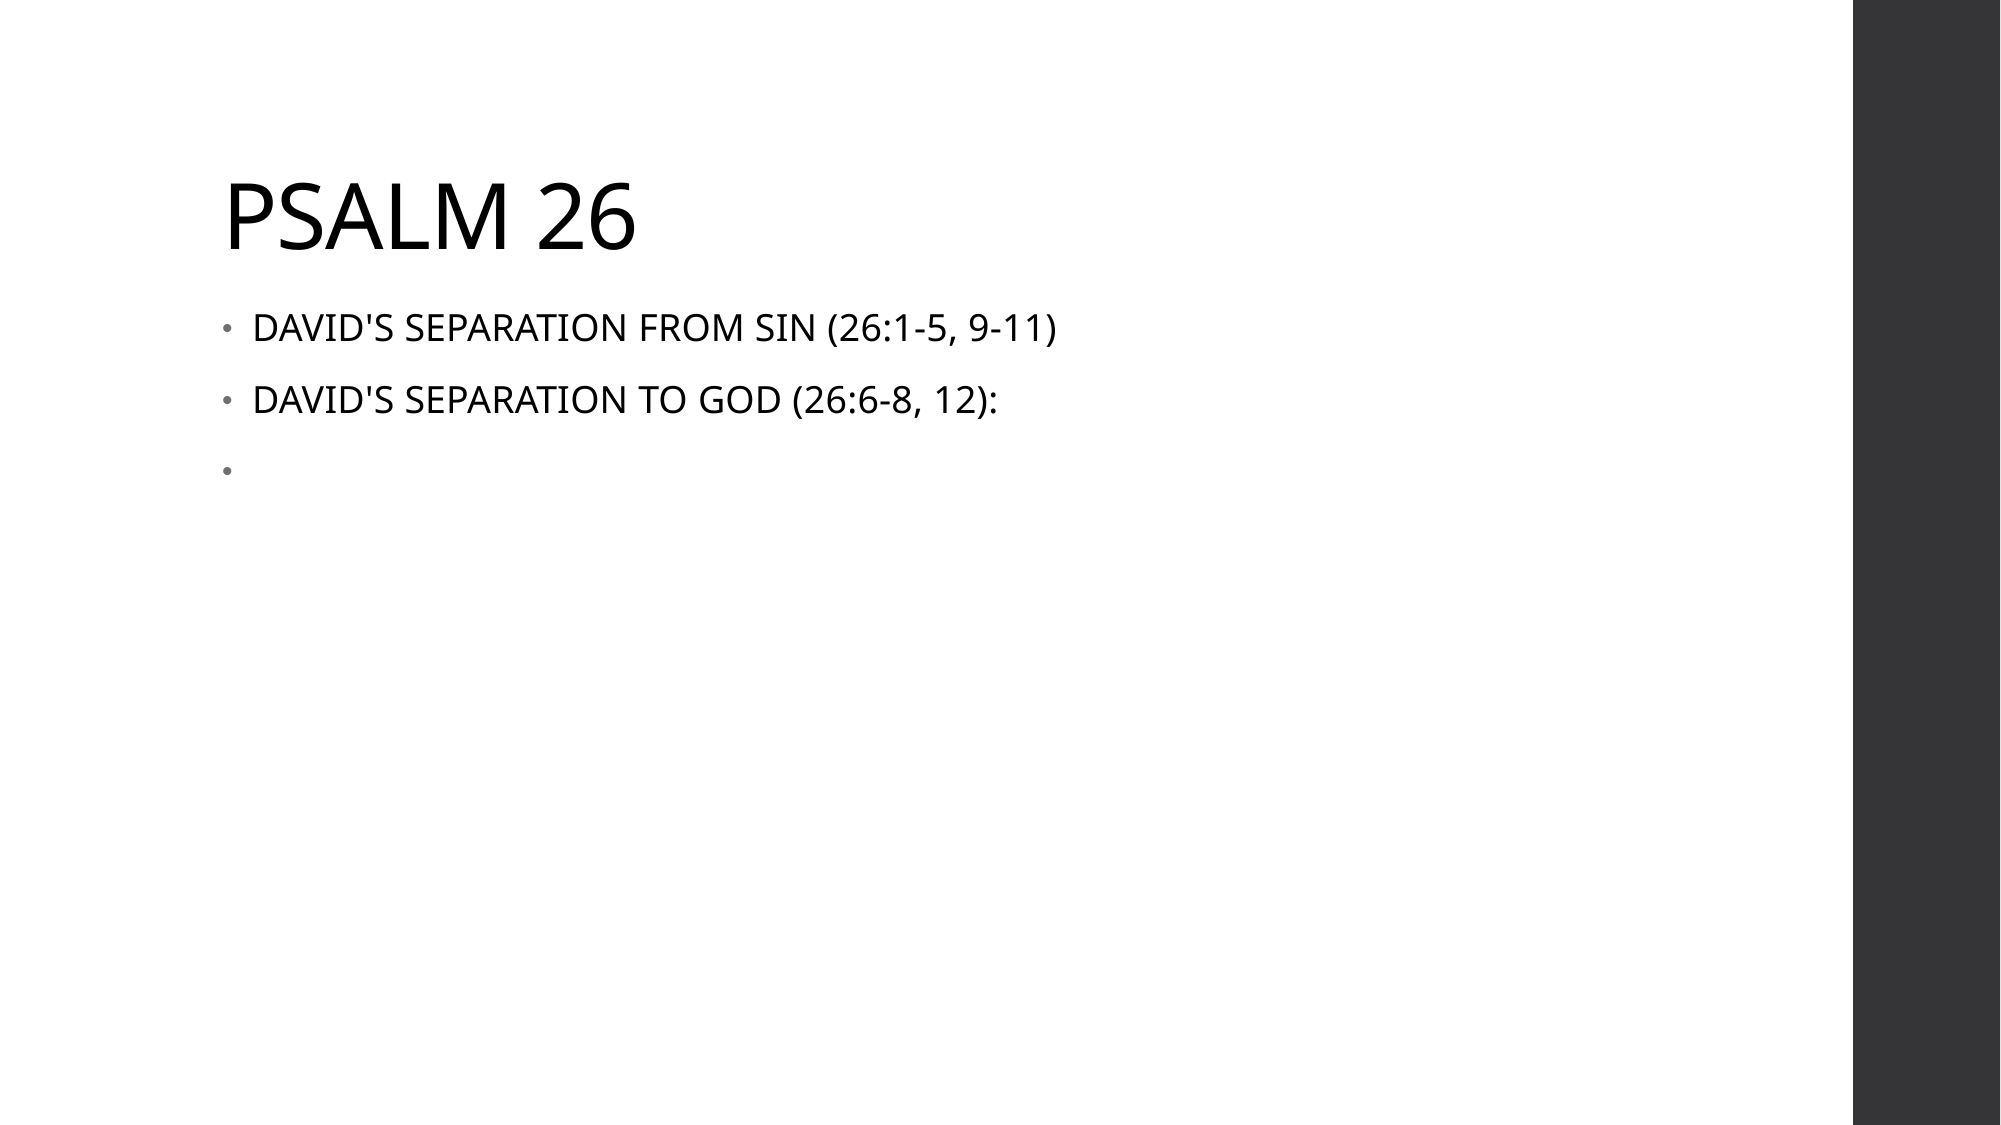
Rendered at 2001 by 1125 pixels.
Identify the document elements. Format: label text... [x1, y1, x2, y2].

list DAVID'S SEPARATION FROM SIN (26:1-5, 9-11) DAVID'S SEPARATION TO GOD (26:6-8, 12): [206, 299, 1617, 1014]
title PSALM 26 [206, 60, 1797, 278]
